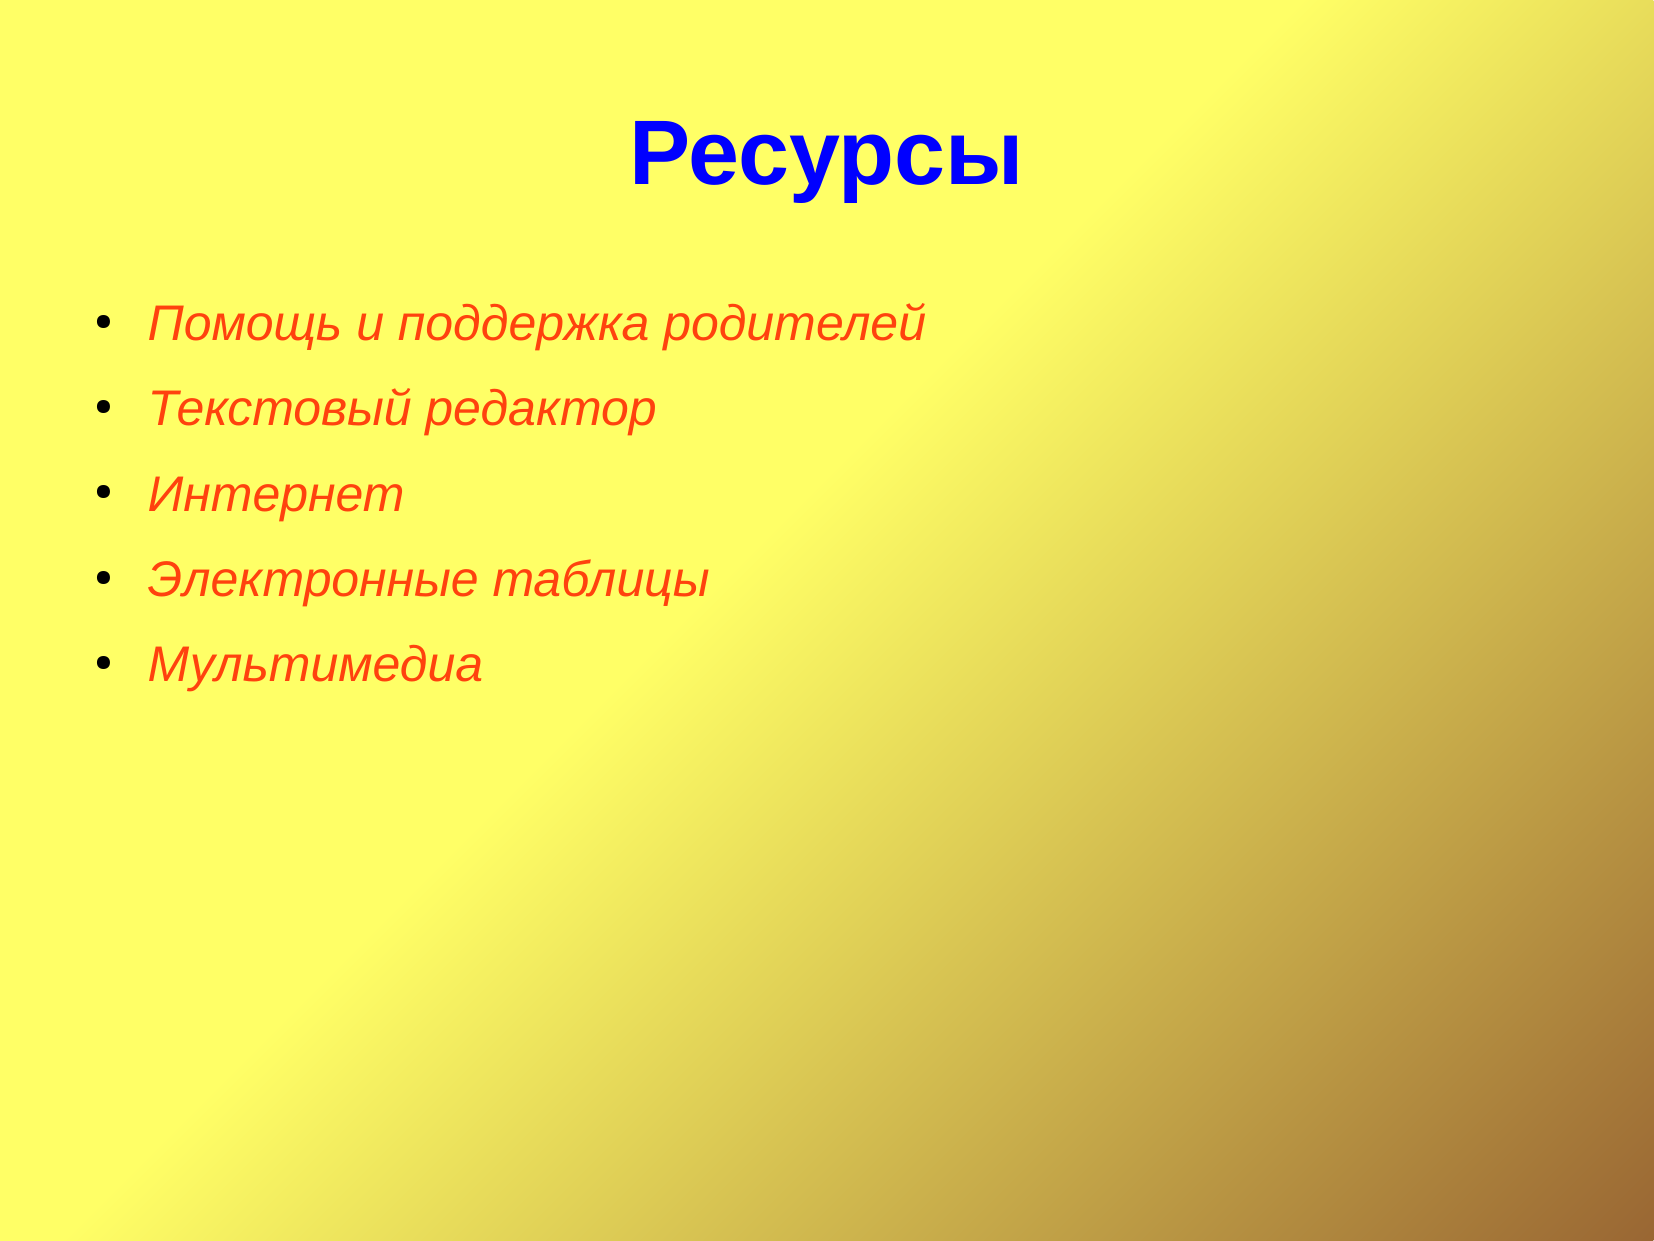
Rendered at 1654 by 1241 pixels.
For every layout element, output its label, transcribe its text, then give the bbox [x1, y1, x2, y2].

title Ресурсы [82, 49, 1571, 257]
list Помощь и поддержка родителей Текстовый редактор Интернет Электронные таблицы Мультимедиа [76, 295, 1565, 1114]
